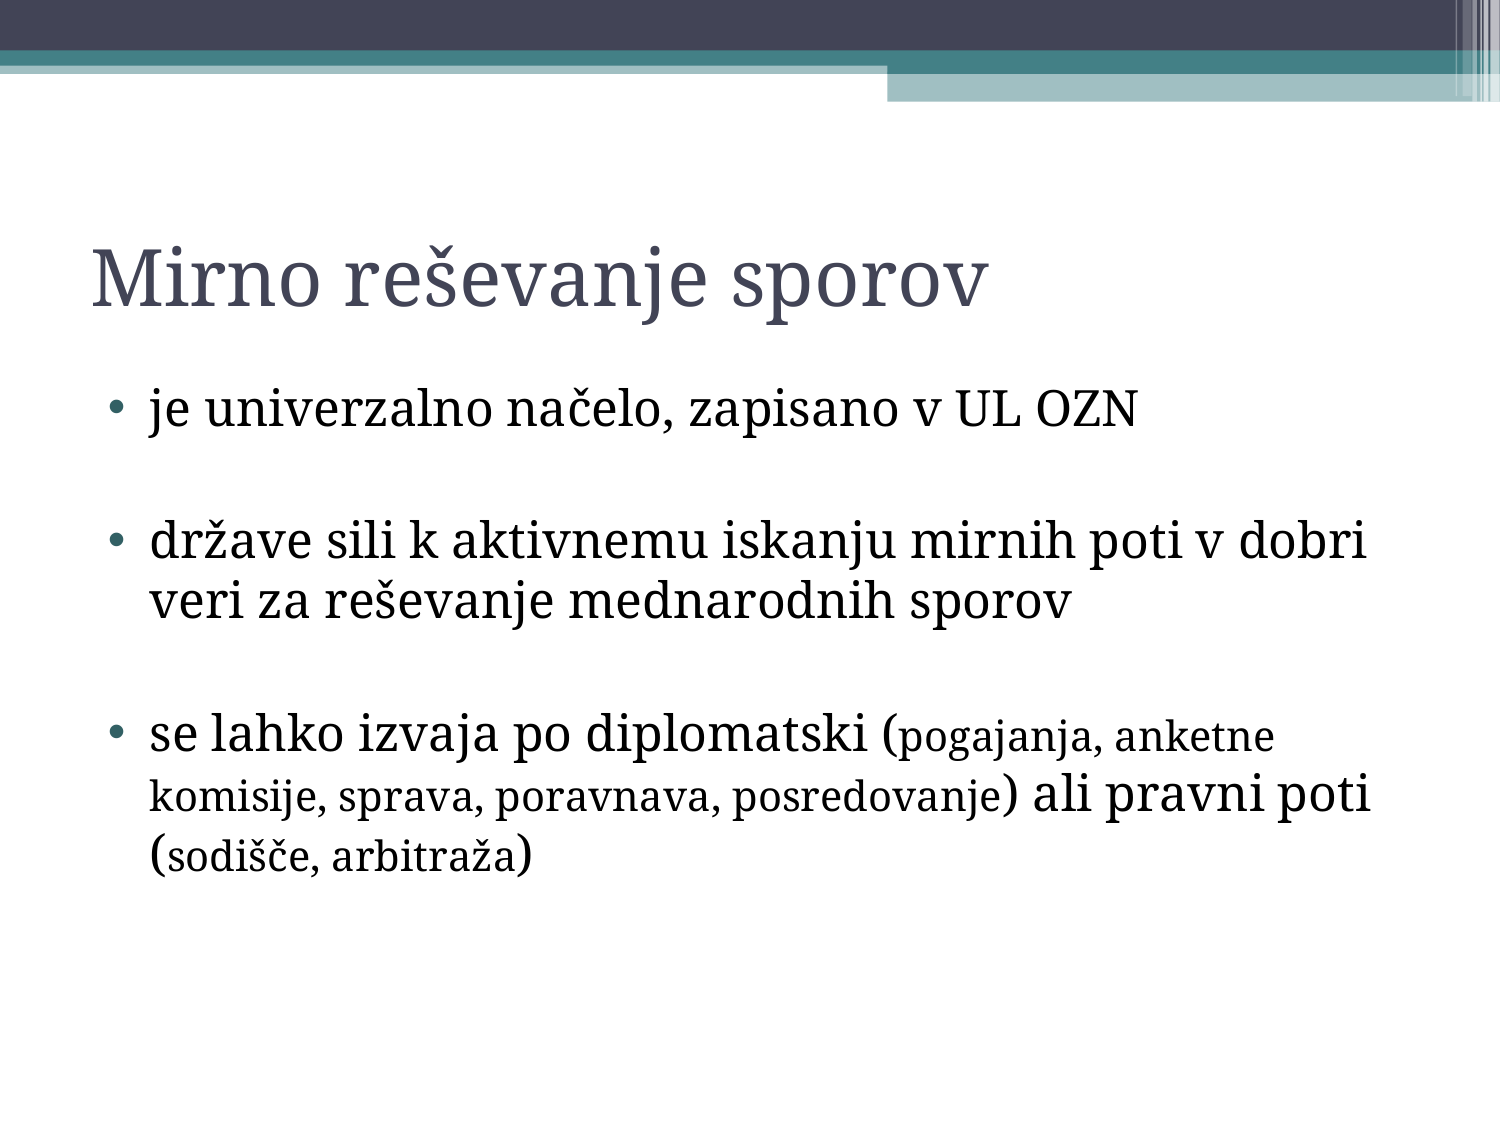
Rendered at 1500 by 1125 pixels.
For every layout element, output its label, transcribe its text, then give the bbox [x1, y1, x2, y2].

title Mirno reševanje sporov [75, 187, 1426, 363]
list je univerzalno načelo, zapisano v UL OZN države sili k aktivnemu iskanju mirnih poti v dobri veri za reševanje mednarodnih sporov se lahko izvaja po diplomatski (pogajanja, anketne komisije, sprava, poravnava, posredovanje) ali pravni poti (sodišče, arbitraža) [75, 369, 1426, 1079]
